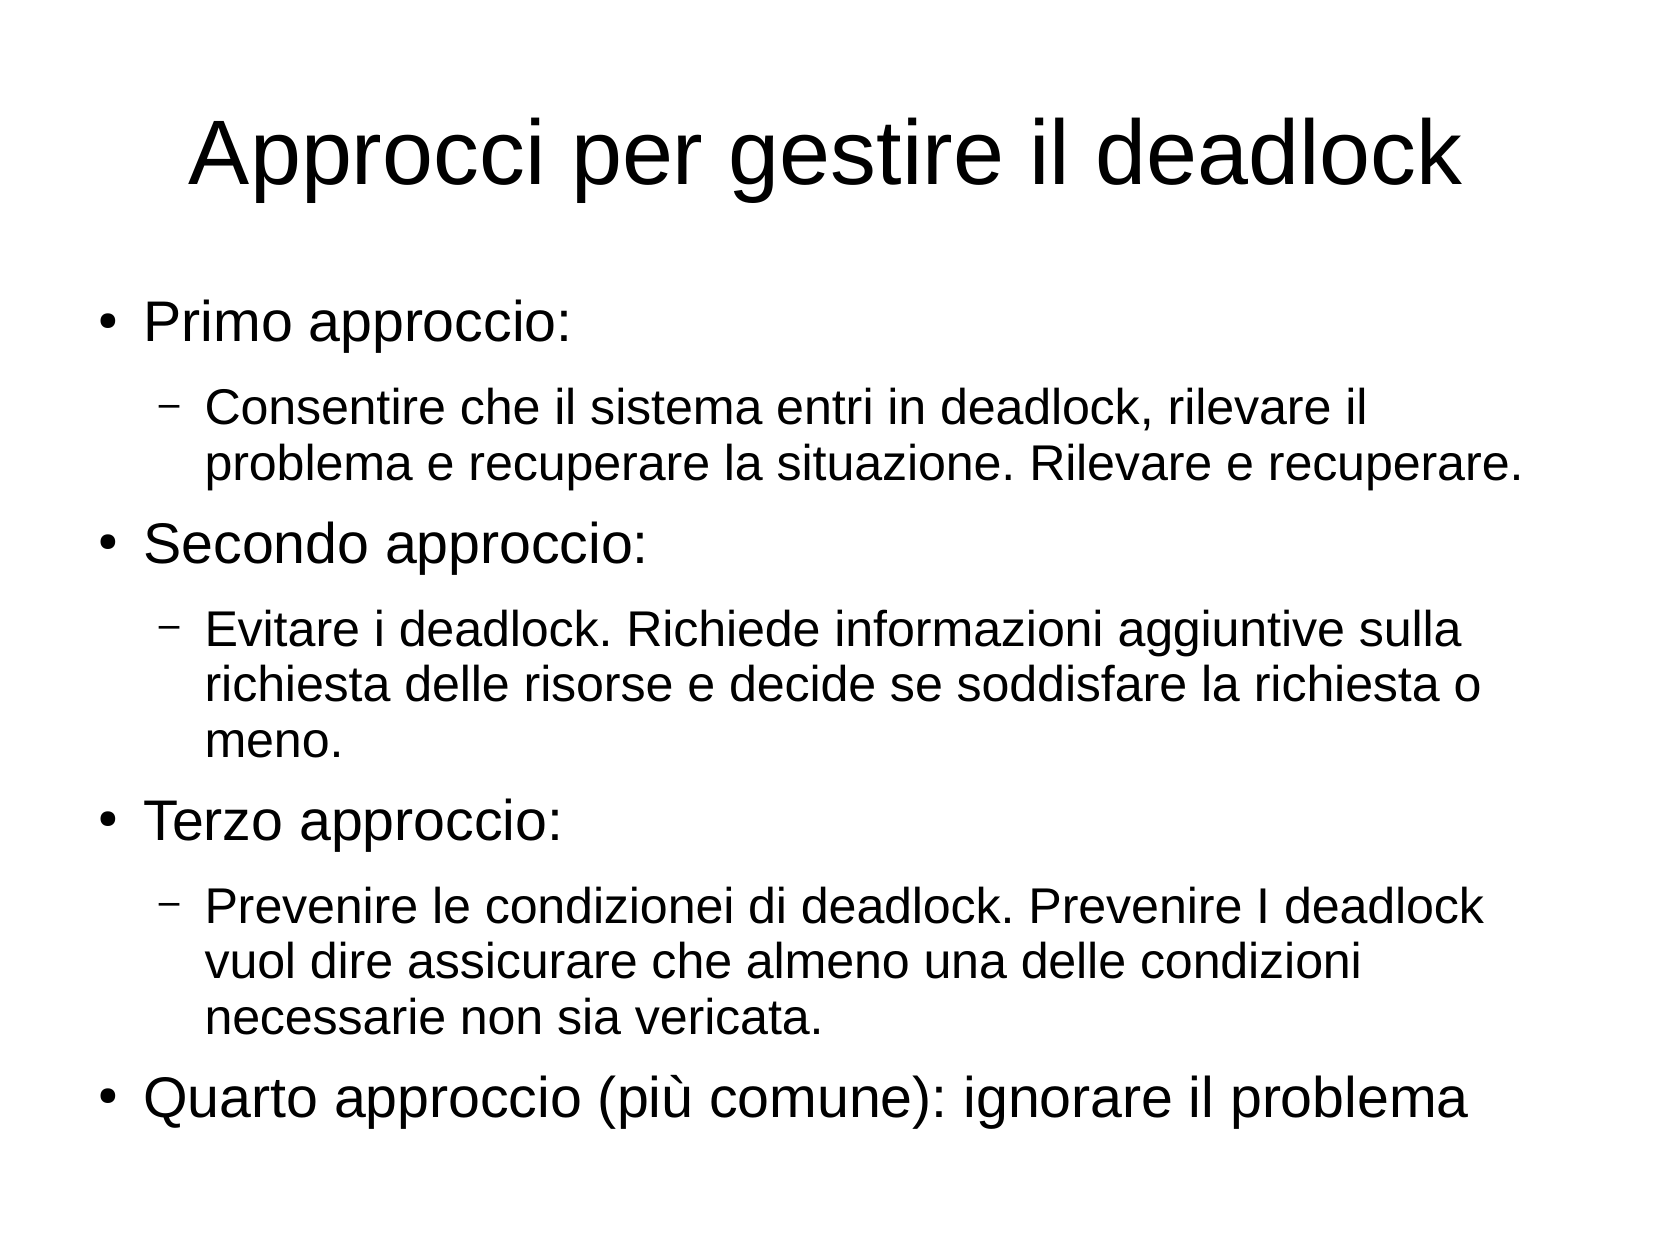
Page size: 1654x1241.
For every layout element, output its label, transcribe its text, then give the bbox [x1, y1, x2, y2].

title Approcci per gestire il deadlock [82, 49, 1571, 257]
list Primo approccio: Consentire che il sistema entri in deadlock, rilevare il problema e recuperare la situazione. Rilevare e recuperare. Secondo approccio: Evitare i deadlock. Richiede informazioni aggiuntive sulla richiesta delle risorse e decide se soddisfare la richiesta o meno. Terzo approccio: Prevenire le condizionei di deadlock. Prevenire I deadlock vuol dire assicurare che almeno una delle condizioni necessarie non sia vericata. Quarto approccio (più comune): ignorare il problema [82, 290, 1538, 1171]
